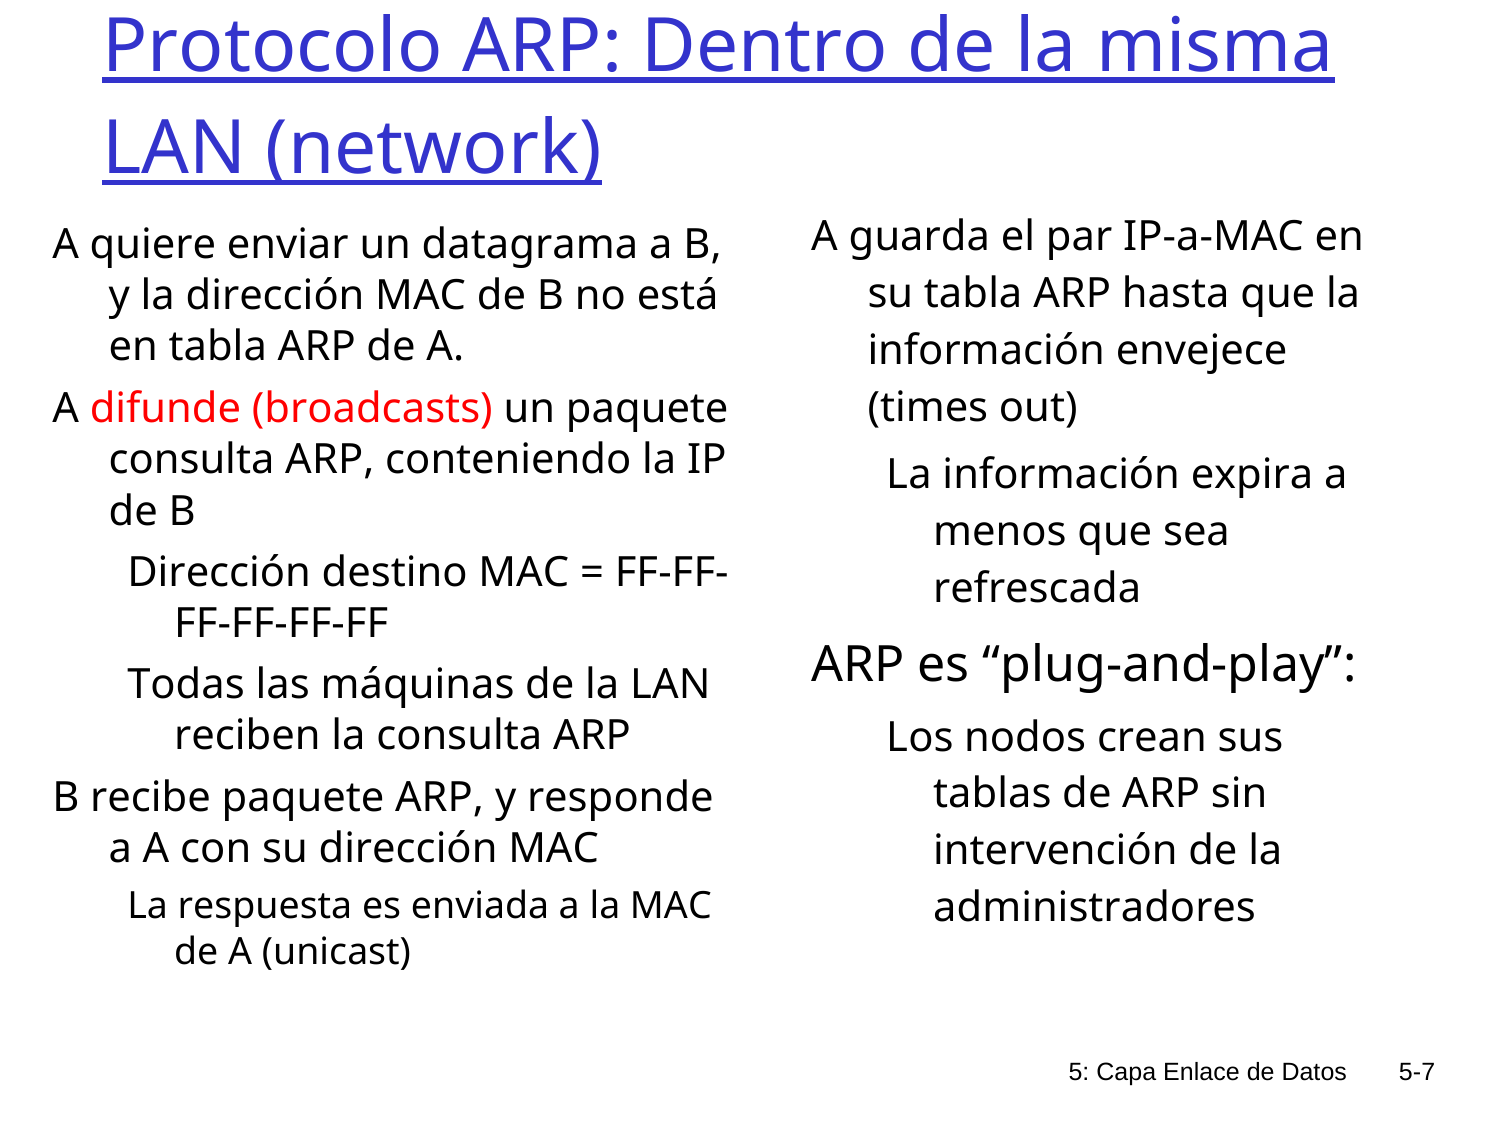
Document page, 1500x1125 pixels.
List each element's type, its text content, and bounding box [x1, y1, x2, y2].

list A guarda el par IP-a-MAC en su tabla ARP hasta que la información envejece (times out) La información expira a menos que sea refrescada ARP es “plug-and-play”: Los nodos crean sus tablas de ARP sin intervención de la administradores [796, 198, 1422, 957]
list A quiere enviar un datagrama a B, y la dirección MAC de B no está en tabla ARP de A. A difunde (broadcasts) un paquete consulta ARP, conteniendo la IP de B Dirección destino MAC = FF-FF-FF-FF-FF-FF Todas las máquinas de la LAN reciben la consulta ARP B recibe paquete ARP, y responde a A con su dirección MAC La respuesta es enviada a la MAC de A (unicast) [37, 209, 751, 1087]
title Protocolo ARP: Dentro de la misma LAN (network) [87, 0, 1363, 206]
